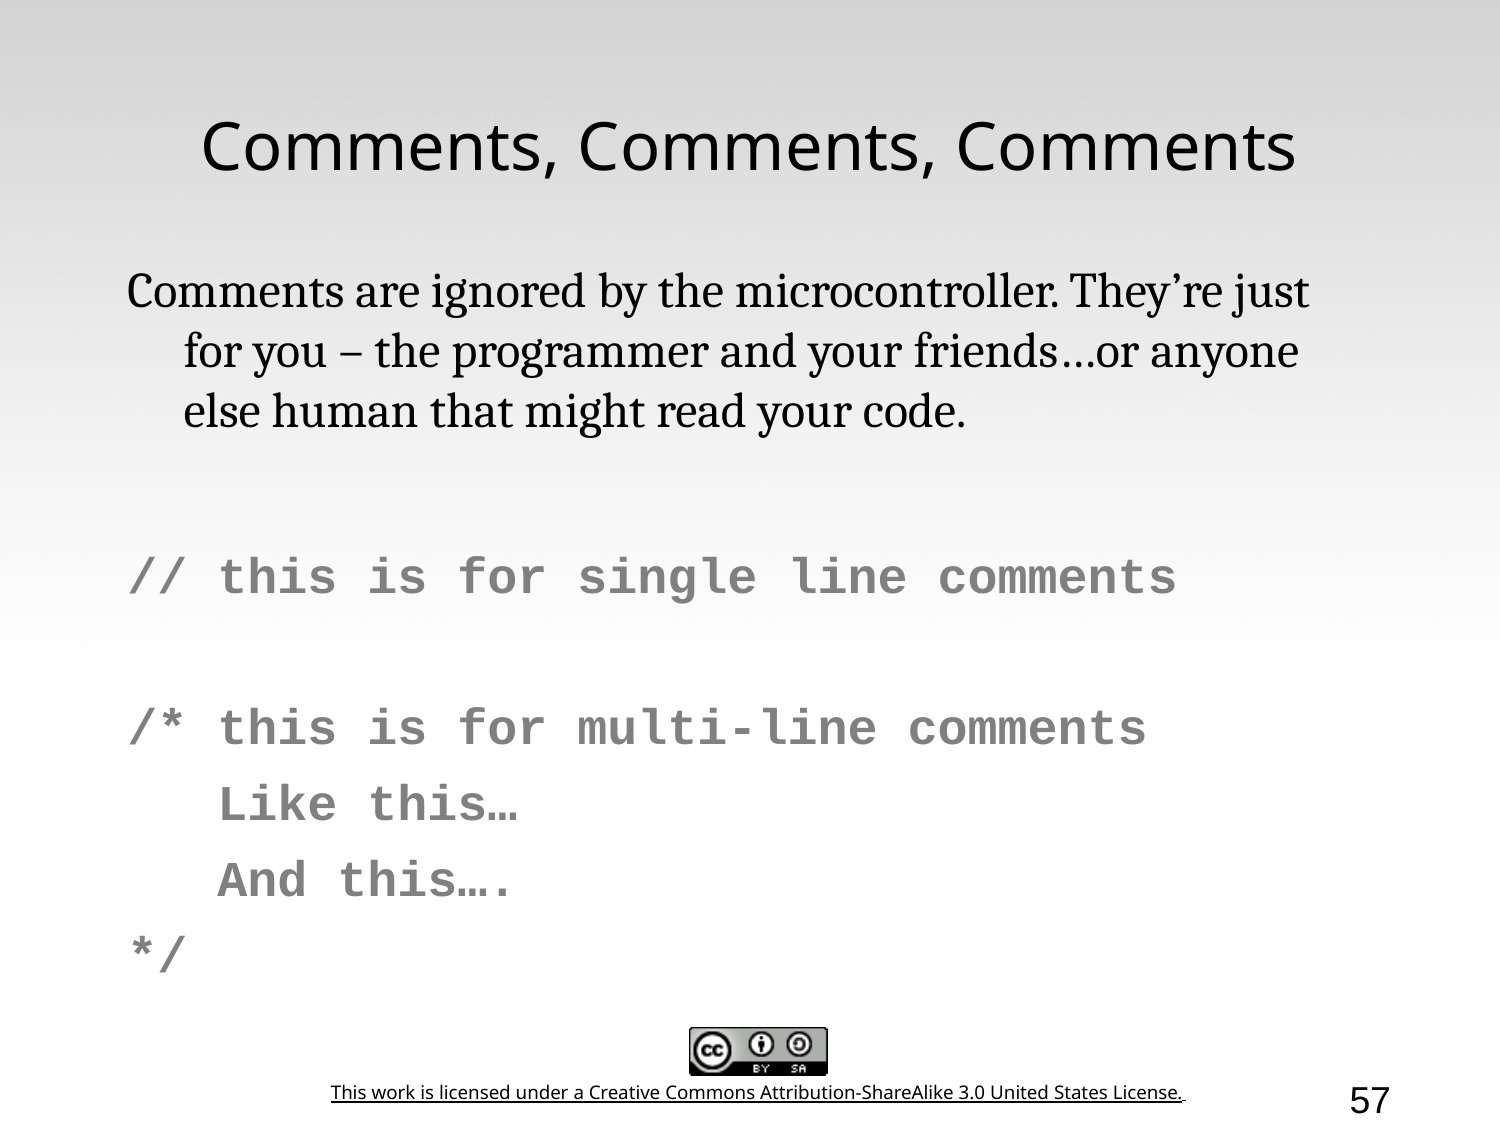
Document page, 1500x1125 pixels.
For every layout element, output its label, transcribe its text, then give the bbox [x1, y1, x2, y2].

title Comments, Comments, Comments [112, 49, 1388, 238]
list Comments are ignored by the microcontroller. They’re just for you – the programmer and your friends…or anyone else human that might read your code. // this is for single line comments /* this is for multi-line comments Like this… And this…. */ [112, 249, 1388, 925]
picture [0, 0, 1500, 1125]
